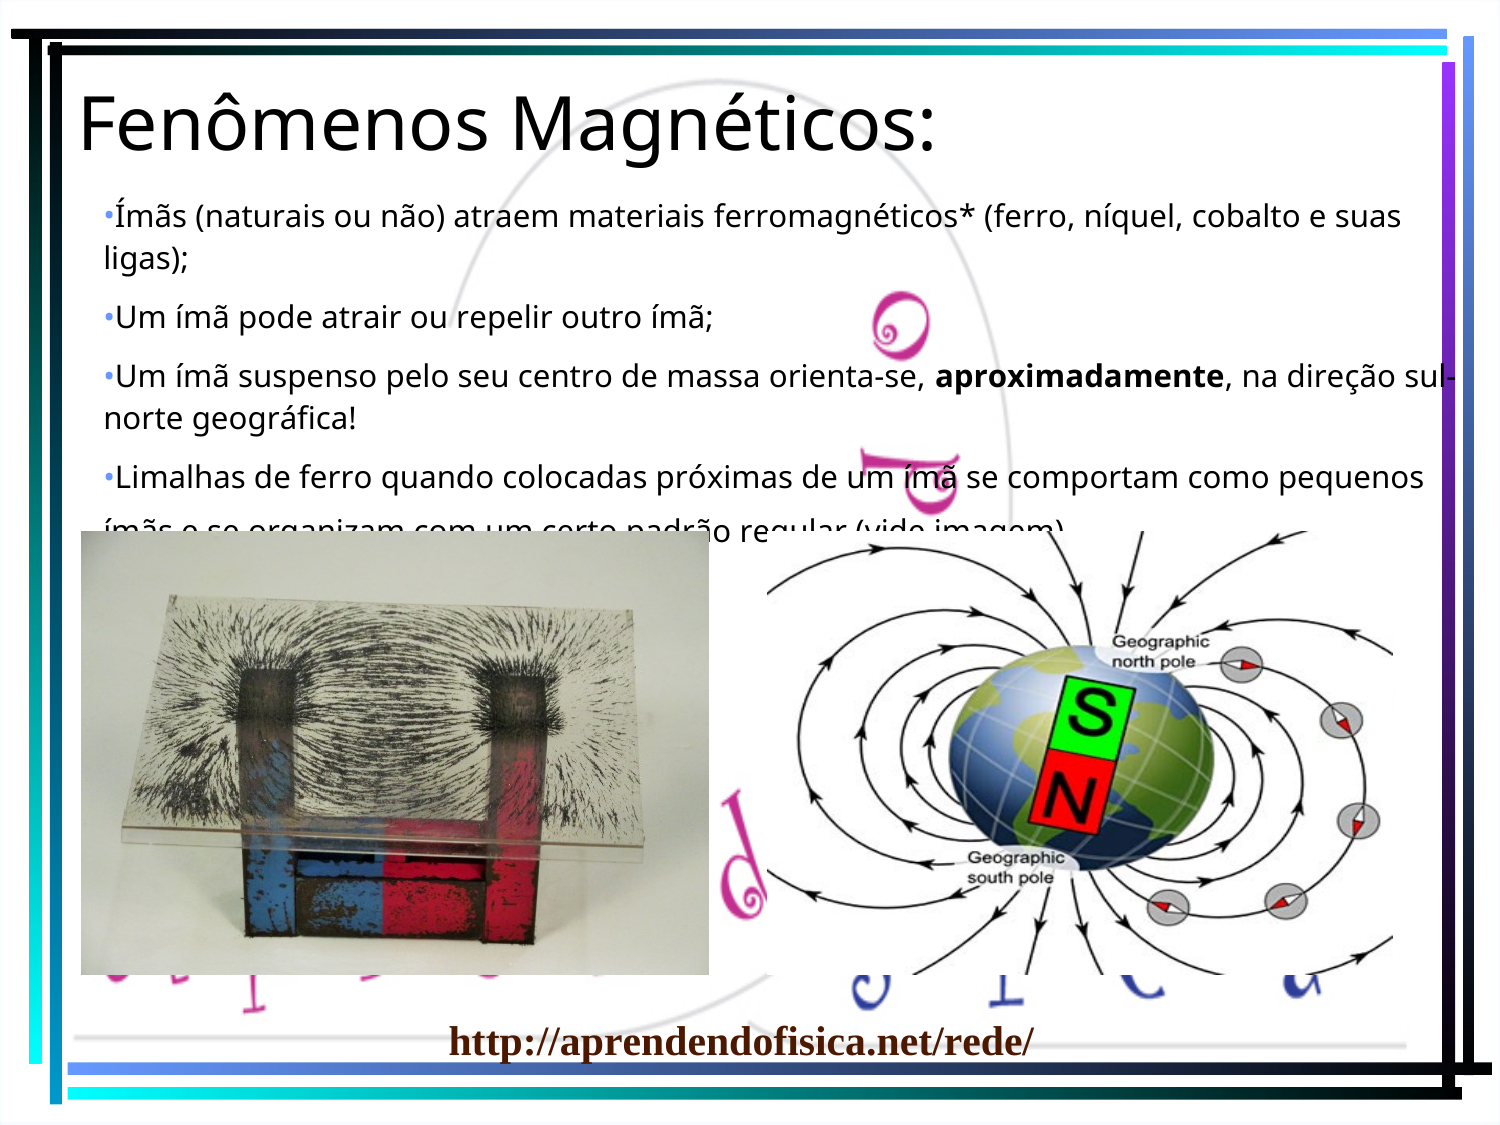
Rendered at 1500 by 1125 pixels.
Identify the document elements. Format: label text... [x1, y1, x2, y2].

text_box http://aprendendofisica.net/rede/ [383, 1002, 1050, 1074]
list Ímãs (naturais ou não) atraem materiais ferromagnéticos* (ferro, níquel, cobalto e suas ligas); Um ímã pode atrair ou repelir outro ímã; Um ímã suspenso pelo seu centro de massa orienta-se, aproximadamente, na direção sul-norte geográfica! Limalhas de ferro quando colocadas próximas de um ímã se comportam como pequenos ímãs e se organizam com um certo padrão regular (vide imagem). [88, 186, 1477, 515]
title Fenômenos Magnéticos: [62, 62, 1375, 178]
picture [0, 0, 1500, 1125]
text_box [872, 144, 902, 227]
